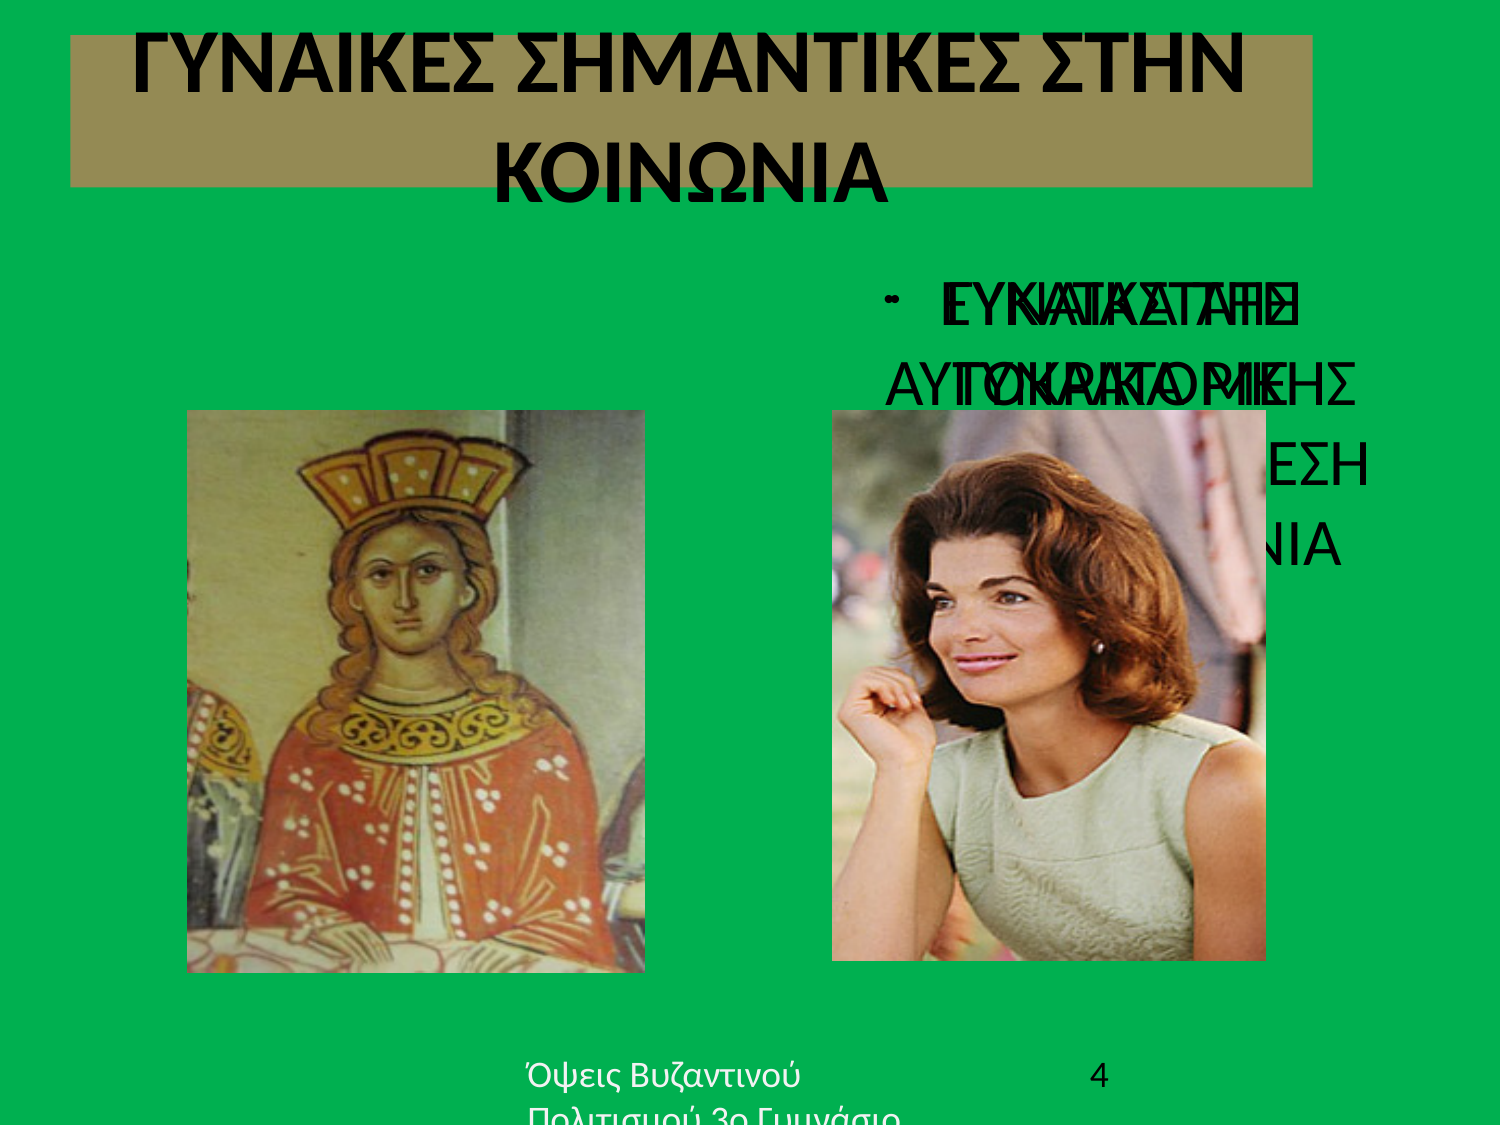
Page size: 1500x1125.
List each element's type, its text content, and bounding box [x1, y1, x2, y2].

title ΓΥΝΑΙΚΕΣ ΣΗΜΑΝΤΙΚΕΣ ΣΤΗΝ ΚΟΙΝΩΝΙΑ [70, 35, 1313, 188]
picture [832, 410, 1266, 961]
picture [187, 410, 645, 973]
footer Όψεις Βυζαντινού Πολιτισμού 3ο Γυμνάσιο Τρικάλων [512, 1042, 988, 1103]
list ΕΥΚΑΤΑΣΤΑΤΗ ΓΥΝΑΙΚΑ ΜΕ ΣΗΜΑΝΤΙΚΗ ΘΕΣΗ ΣΤΗΝ ΚΟΙΝΩΝΙΑ [761, 251, 1425, 357]
slide_number <αριθμός> [1074, 1042, 1425, 1103]
